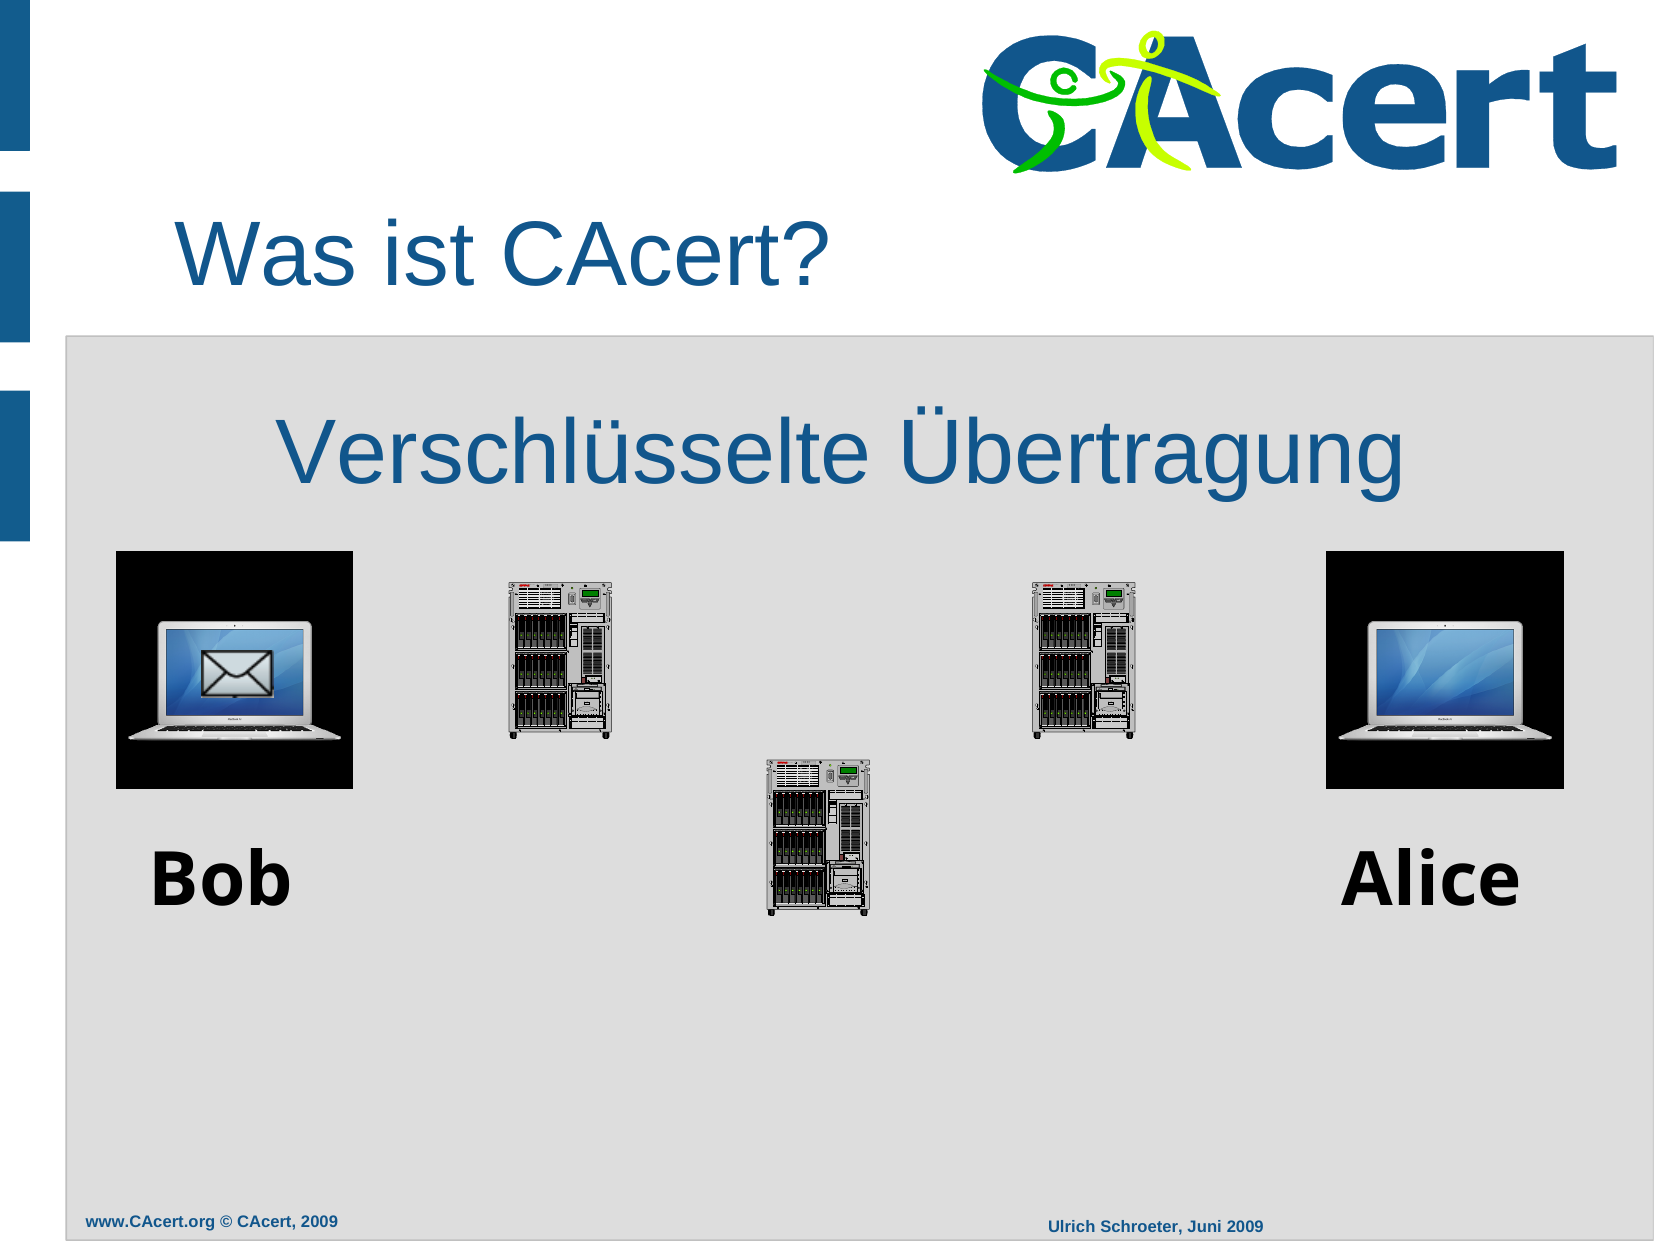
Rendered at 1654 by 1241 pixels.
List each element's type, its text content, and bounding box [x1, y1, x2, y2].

text_box Bob [134, 817, 323, 939]
picture [507, 581, 619, 759]
title Verschlüsselte Übertragung [116, 344, 1528, 503]
picture [765, 758, 877, 936]
text_box Alice [1326, 817, 1566, 939]
picture [116, 551, 353, 789]
picture [1031, 581, 1142, 759]
text_box Was ist CAcert? [118, 195, 837, 313]
picture [1326, 551, 1564, 789]
